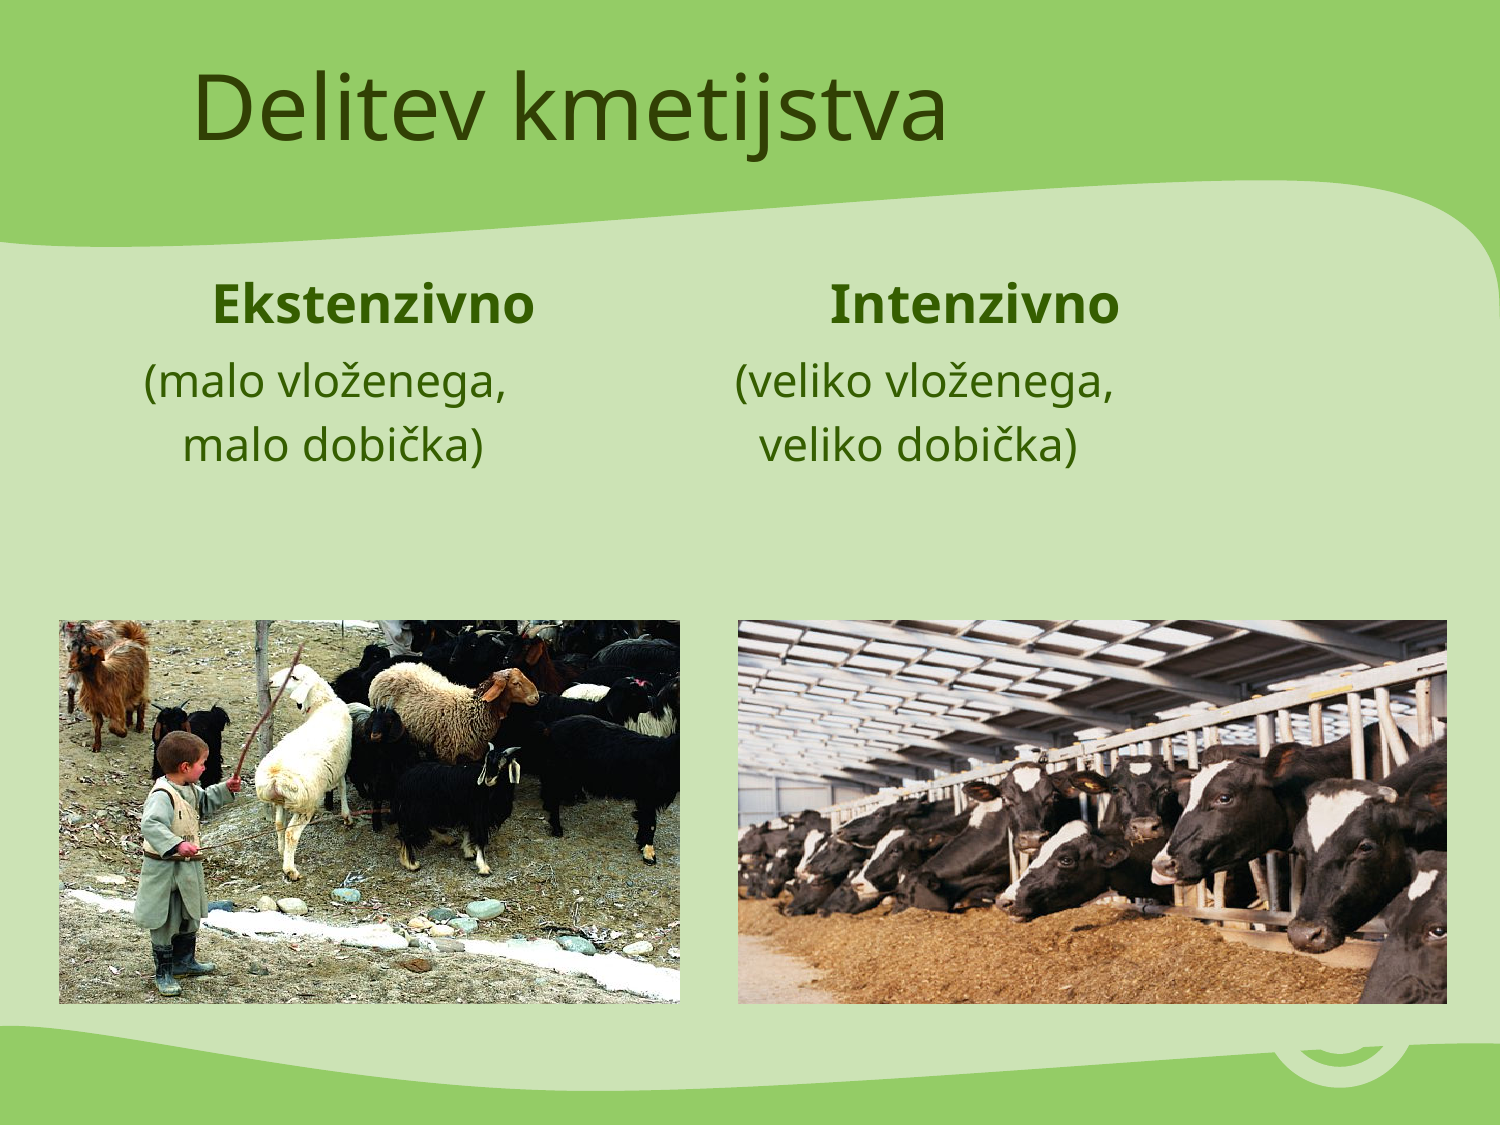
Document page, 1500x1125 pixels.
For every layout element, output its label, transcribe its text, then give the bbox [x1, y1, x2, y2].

title Delitev kmetijstva [0, 3, 1447, 192]
picture [738, 620, 1447, 1004]
picture [59, 620, 680, 1004]
text_box Ekstenzivno Intenzivno (malo vloženega, (veliko vloženega, malo dobička) veliko dobička) [59, 265, 1500, 1093]
